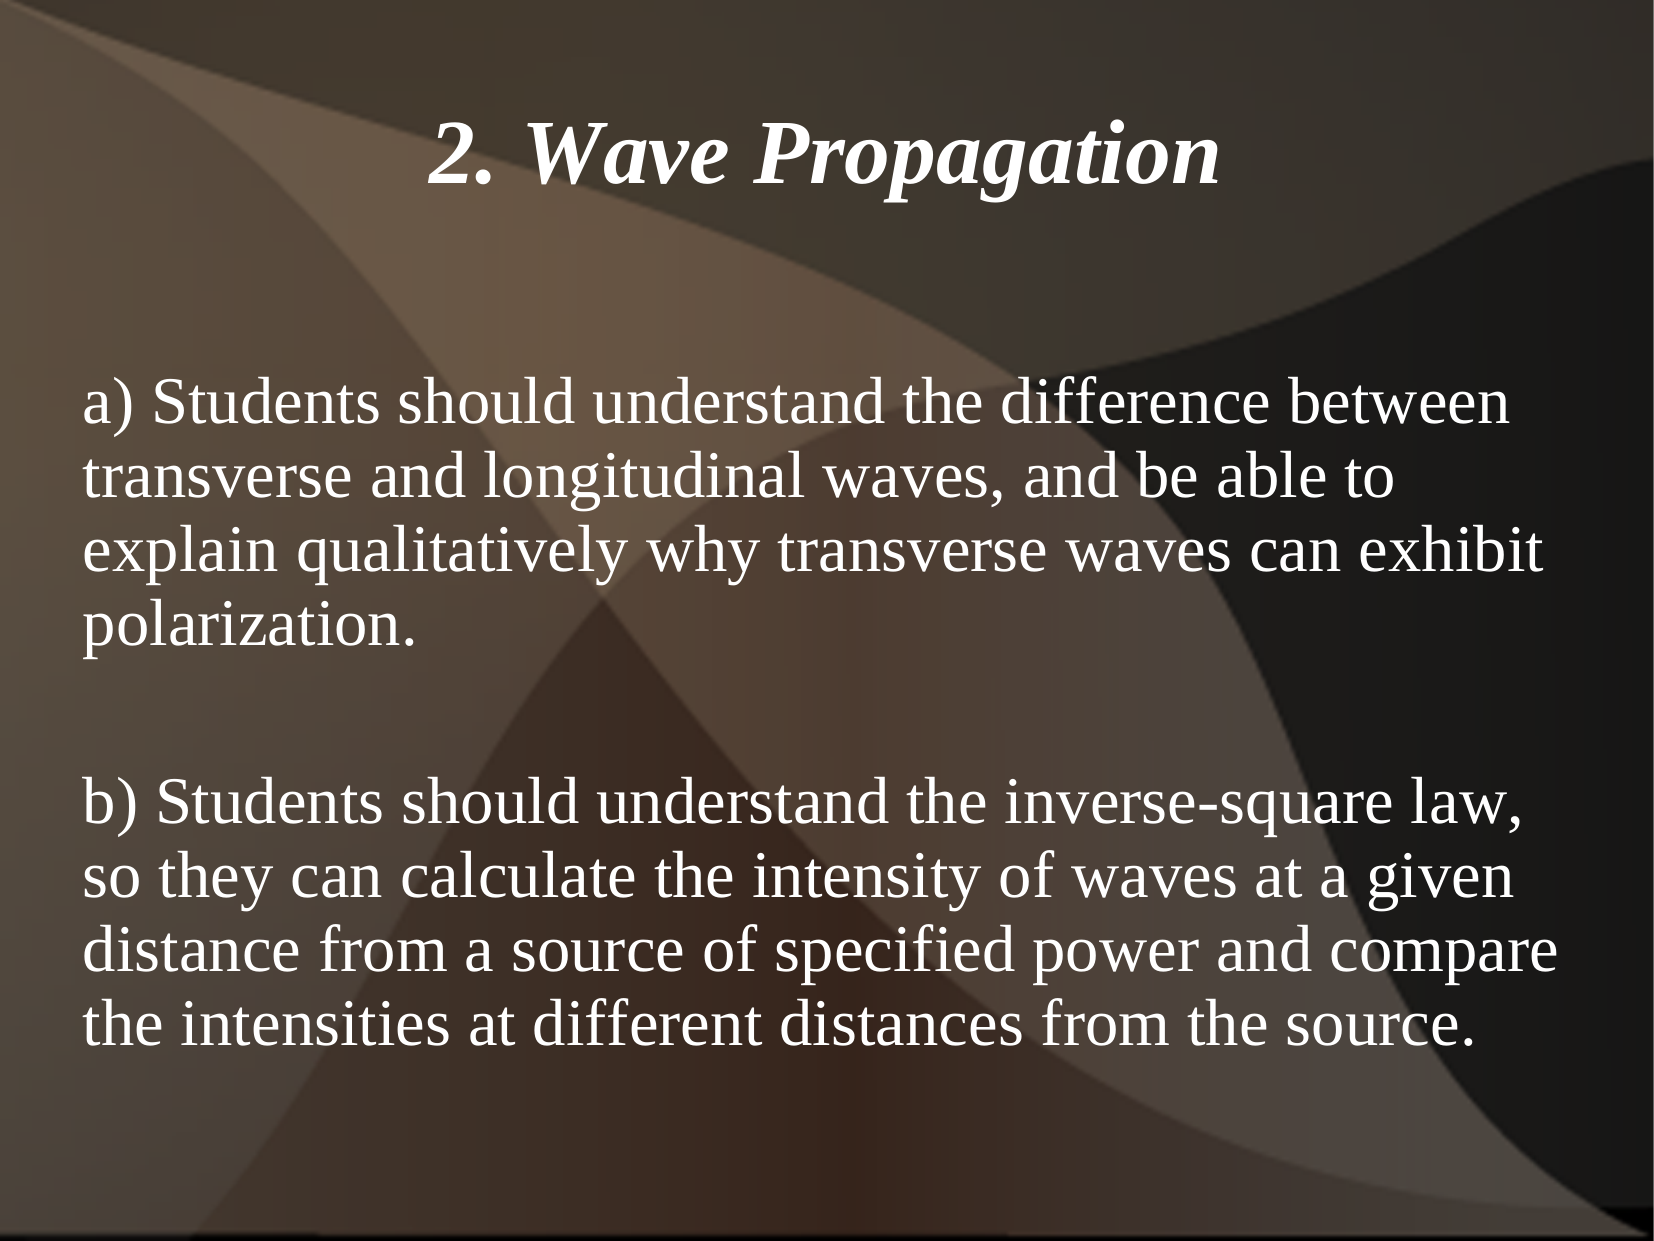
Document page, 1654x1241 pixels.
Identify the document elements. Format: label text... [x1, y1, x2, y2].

picture [0, 0, 1654, 1241]
title 2. Wave Propagation [82, 49, 1571, 257]
list a) Students should understand the difference between transverse and longitudinal waves, and be able to explain qualitatively why transverse waves can exhibit polarization. b) Students should understand the inverse-square law, so they can calculate the intensity of waves at a given distance from a source of specified power and compare the intensities at different distances from the source. [82, 290, 1571, 1061]
